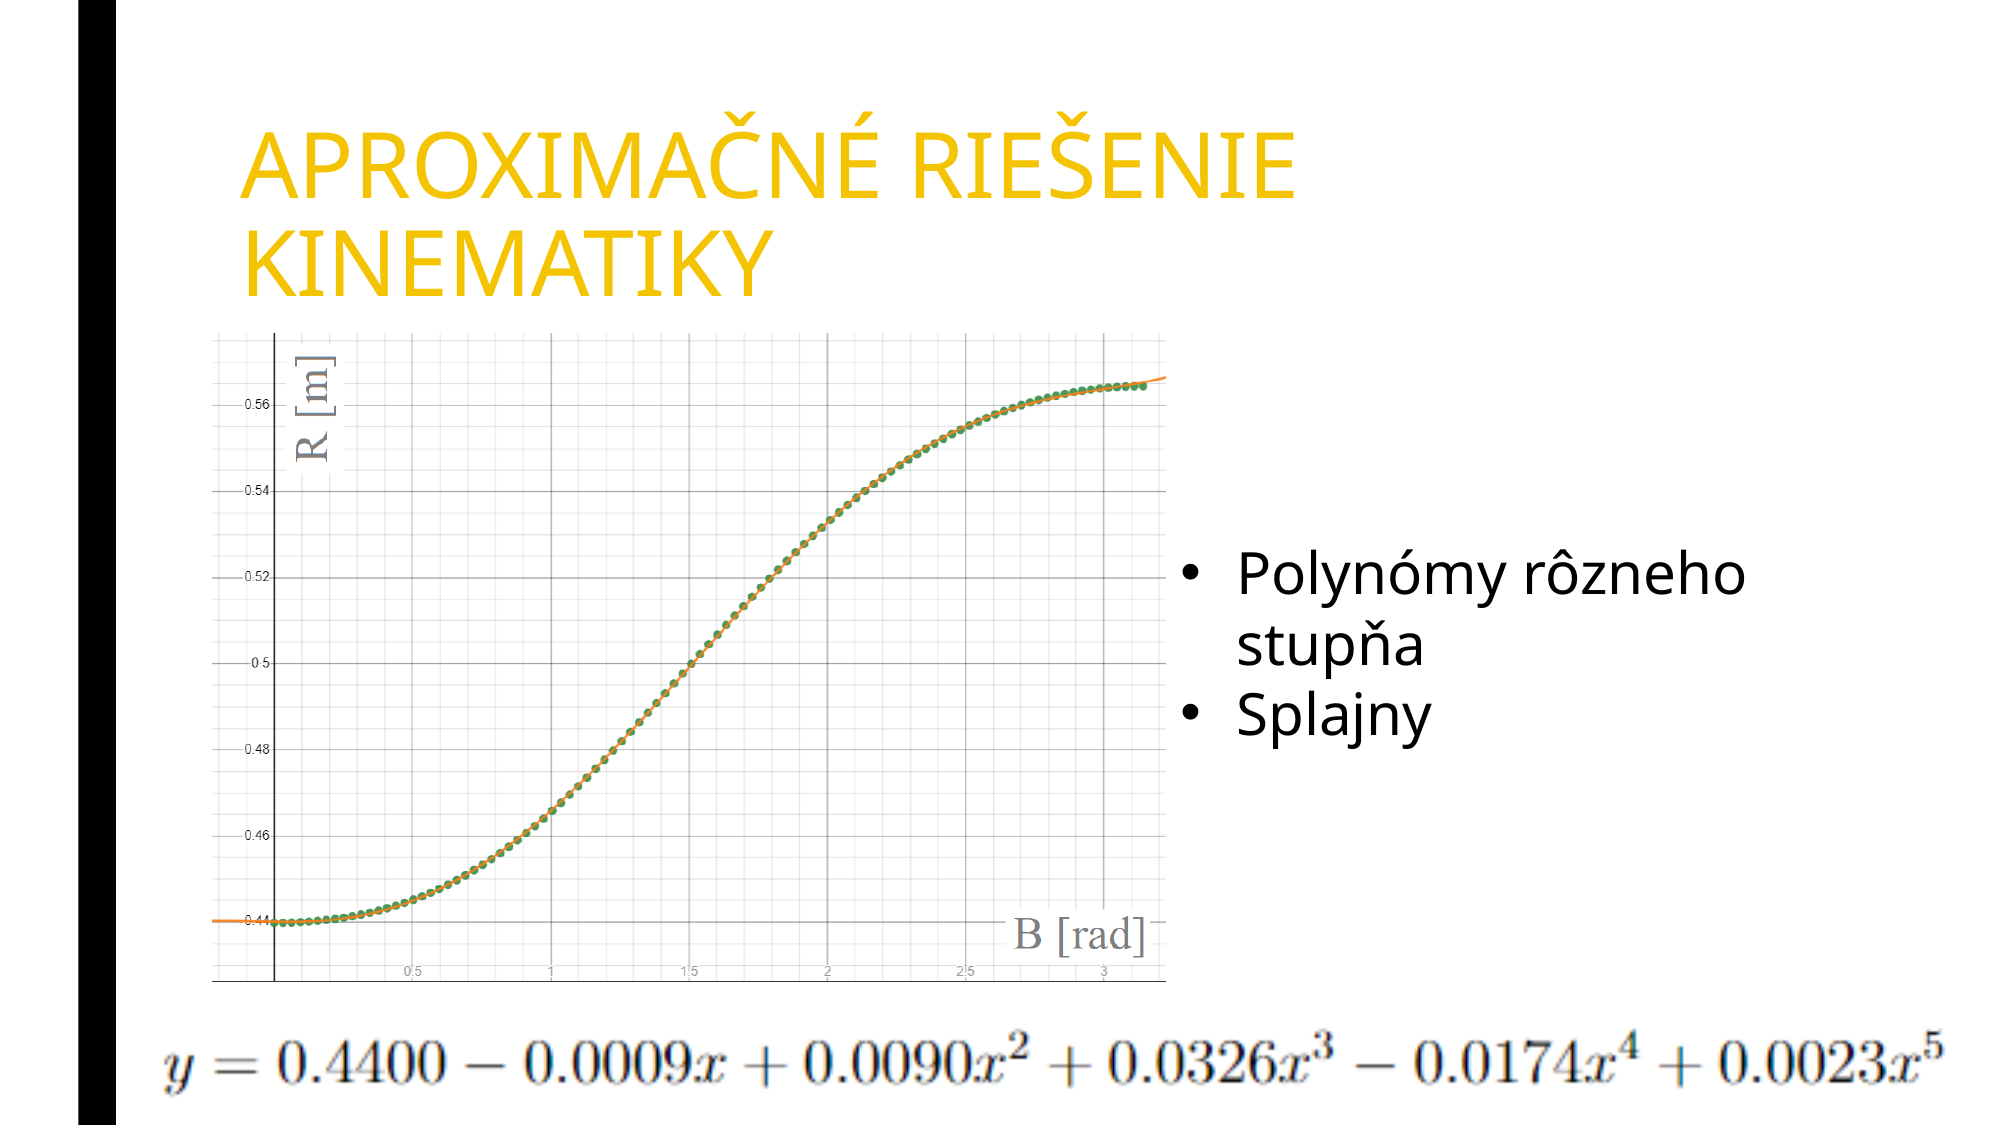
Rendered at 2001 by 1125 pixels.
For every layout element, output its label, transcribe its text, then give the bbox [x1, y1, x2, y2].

picture [212, 333, 1166, 982]
text_box Polynómy rôzneho stupňa Splajny [1165, 529, 1938, 805]
picture [142, 1012, 1981, 1113]
title APROXIMAČNÉ RIEŠENIE KINEMATIKY [225, 112, 1800, 357]
